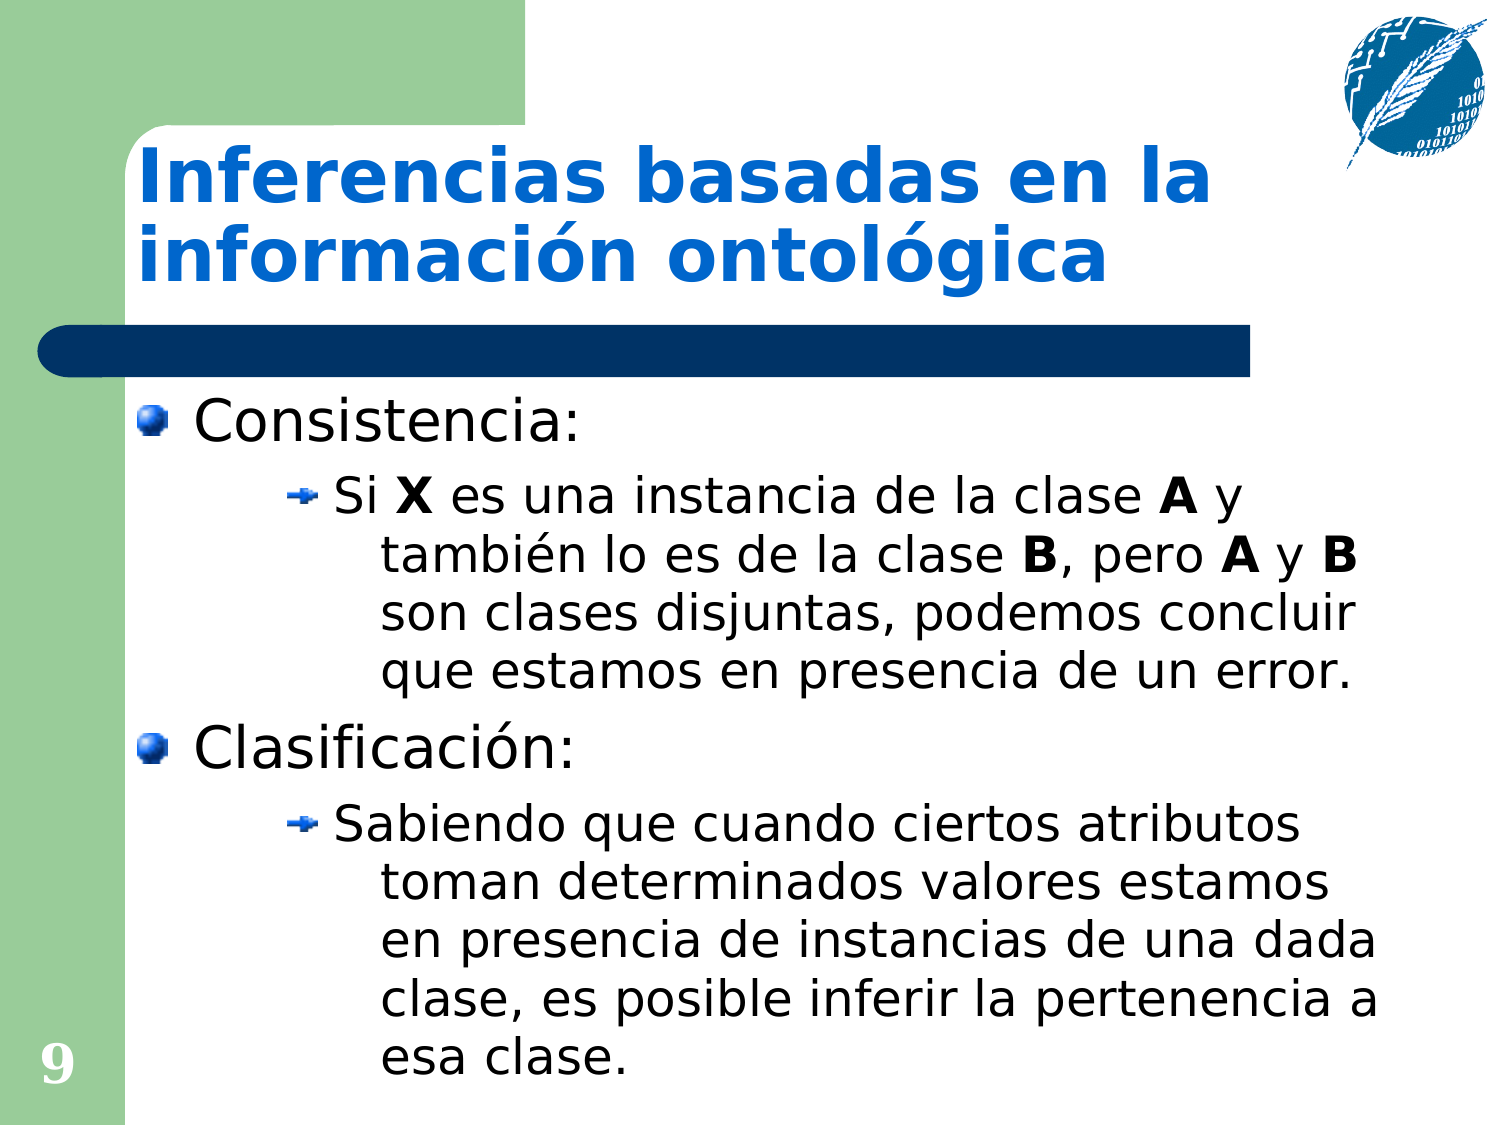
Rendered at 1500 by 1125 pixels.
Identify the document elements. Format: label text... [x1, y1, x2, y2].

picture [1341, 15, 1487, 172]
picture [1416, 140, 1425, 149]
list Consistencia: Si X es una instancia de la clase A y también lo es de la clase B, pero A y B son clases disjuntas, podemos concluir que estamos en presencia de un error. Clasificación: Sabiendo que cuando ciertos atributos toman determinados valores estamos en presencia de instancias de una dada clase, es posible inferir la pertenencia a esa clase. [137, 387, 1400, 1058]
picture [1436, 127, 1450, 136]
picture [1433, 139, 1440, 147]
picture [1427, 138, 1431, 148]
title Inferencias basadas en la información ontológica [136, 135, 1413, 302]
